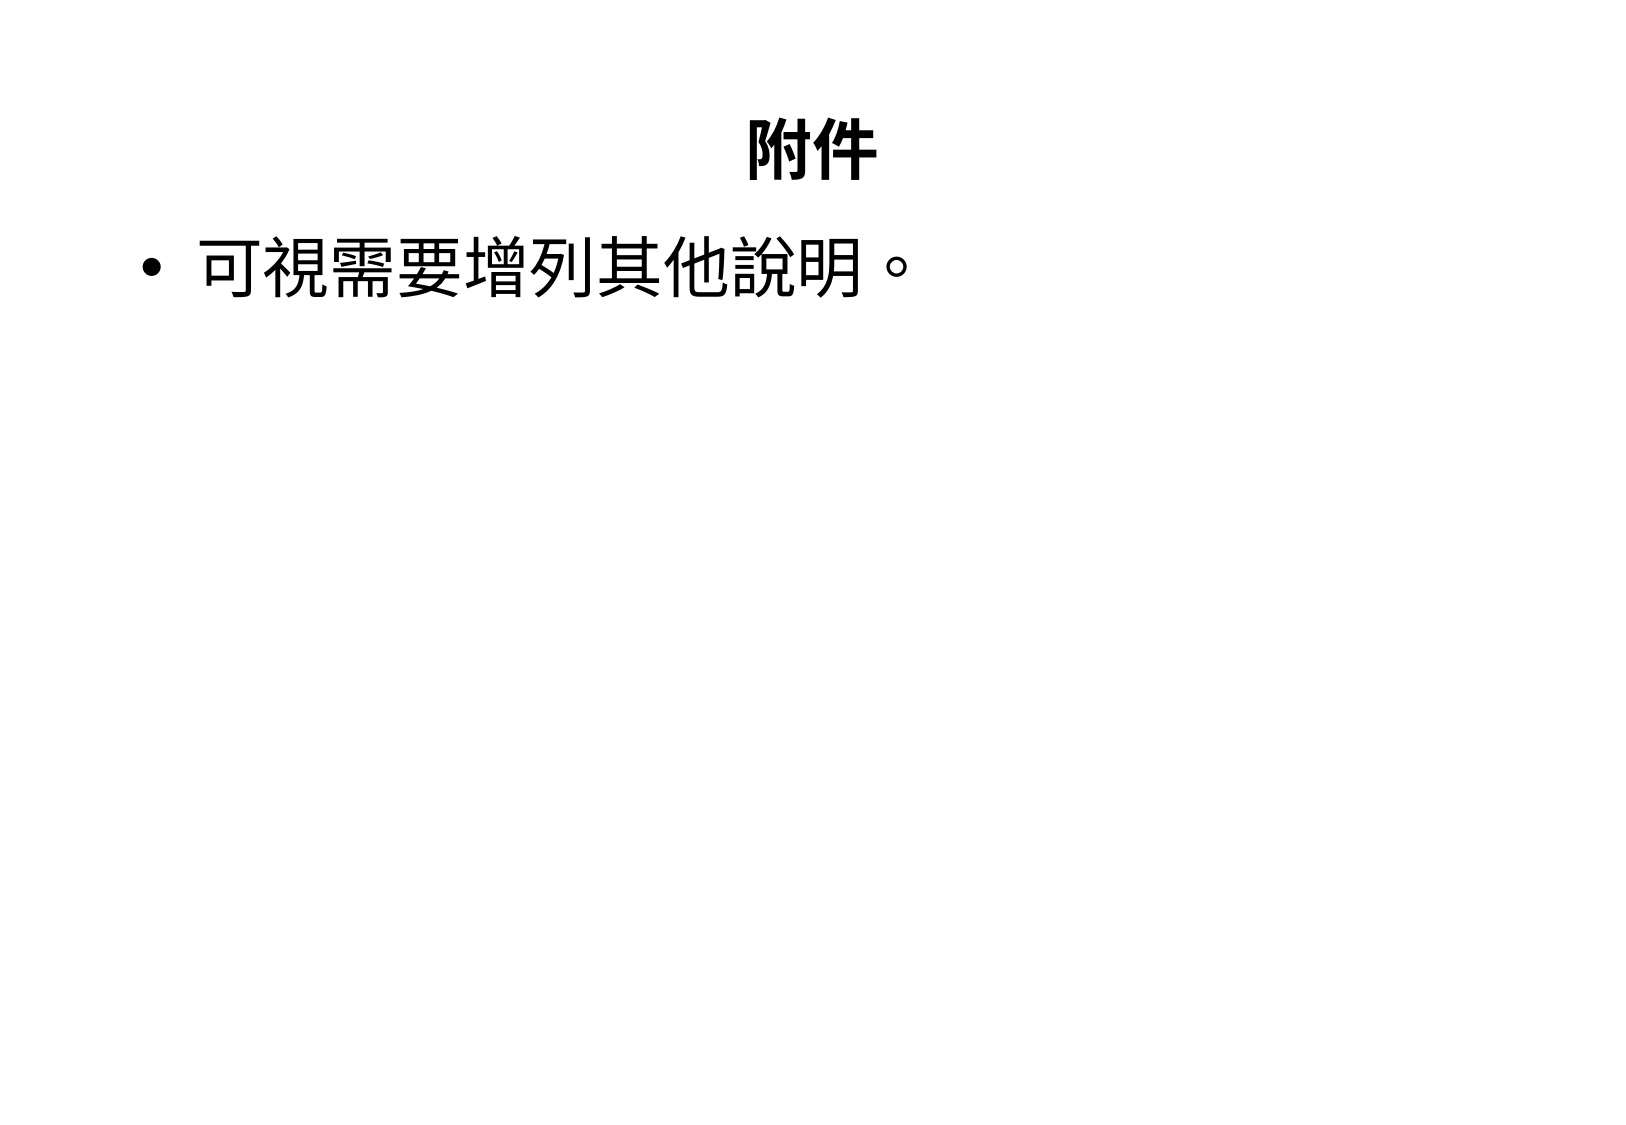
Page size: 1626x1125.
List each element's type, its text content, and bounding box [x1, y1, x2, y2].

list 可視需要增列其他說明。 [125, 218, 1501, 1000]
title 附件 [125, 99, 1501, 200]
